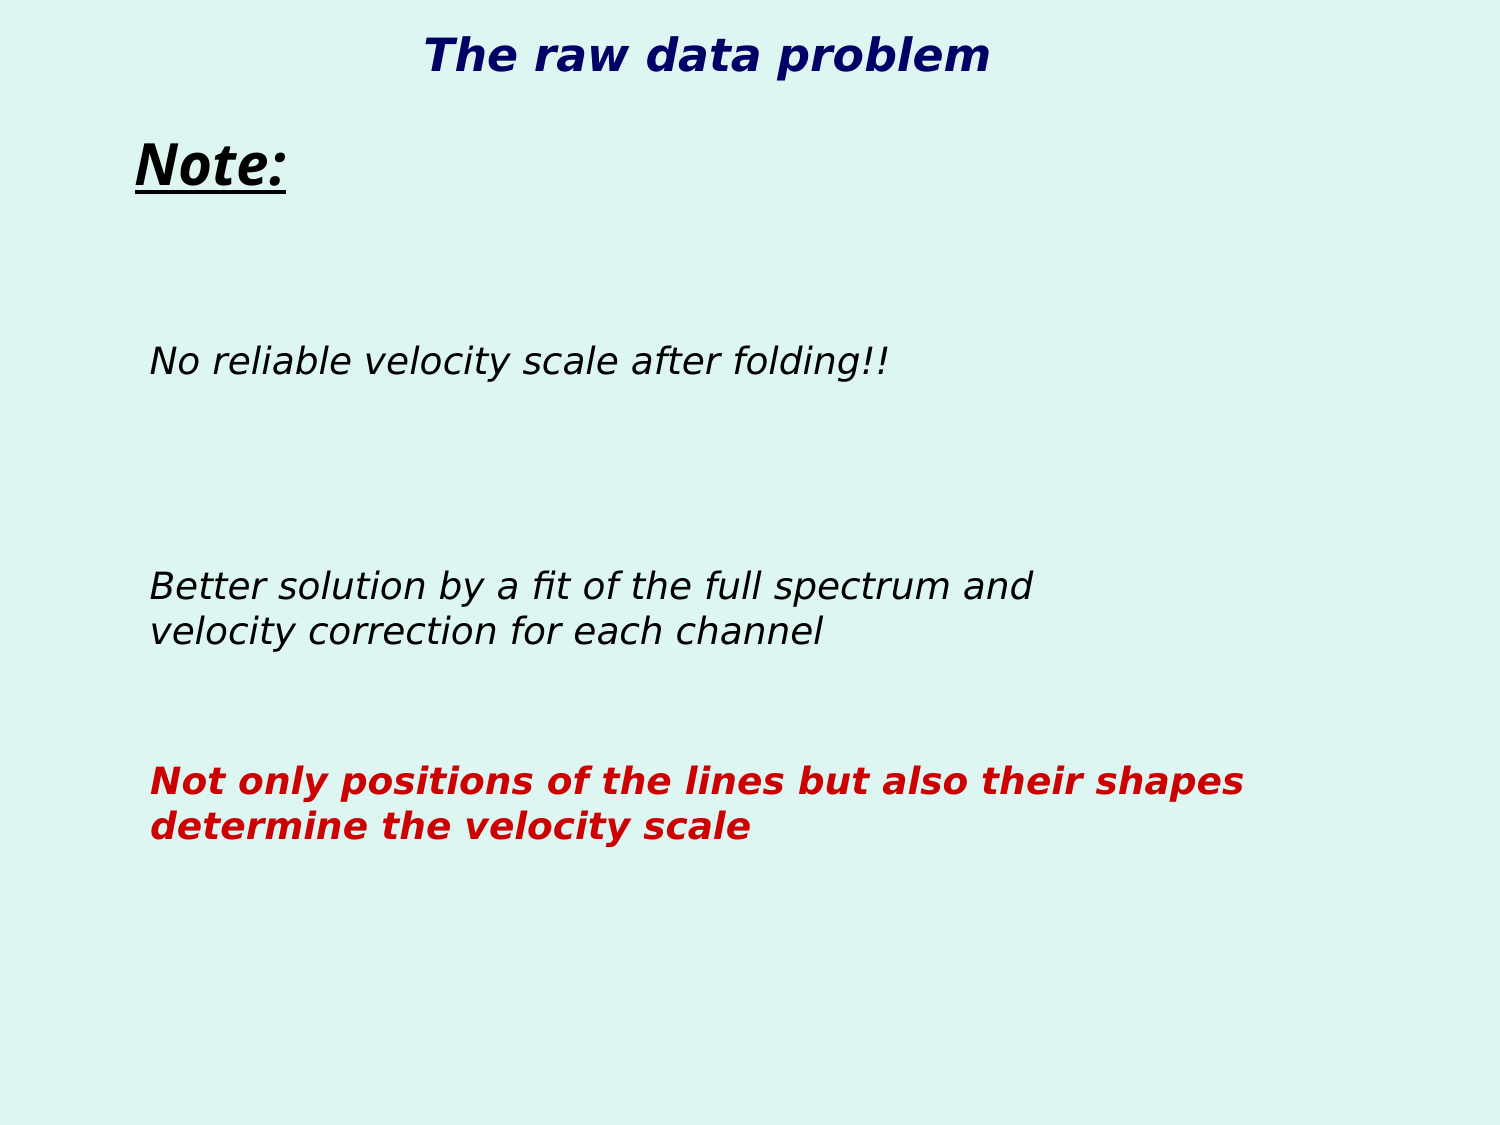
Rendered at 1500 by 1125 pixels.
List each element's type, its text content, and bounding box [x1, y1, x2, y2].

text_box Note: [120, 120, 304, 205]
text_box The raw data problem [407, 17, 1064, 88]
text_box Better solution by a fit of the full spectrum and velocity correction for each channel [134, 554, 1050, 660]
text_box Not only positions of the lines but also their shapes determine the velocity scale [135, 749, 1473, 855]
text_box No reliable velocity scale after folding!! [134, 329, 1127, 390]
